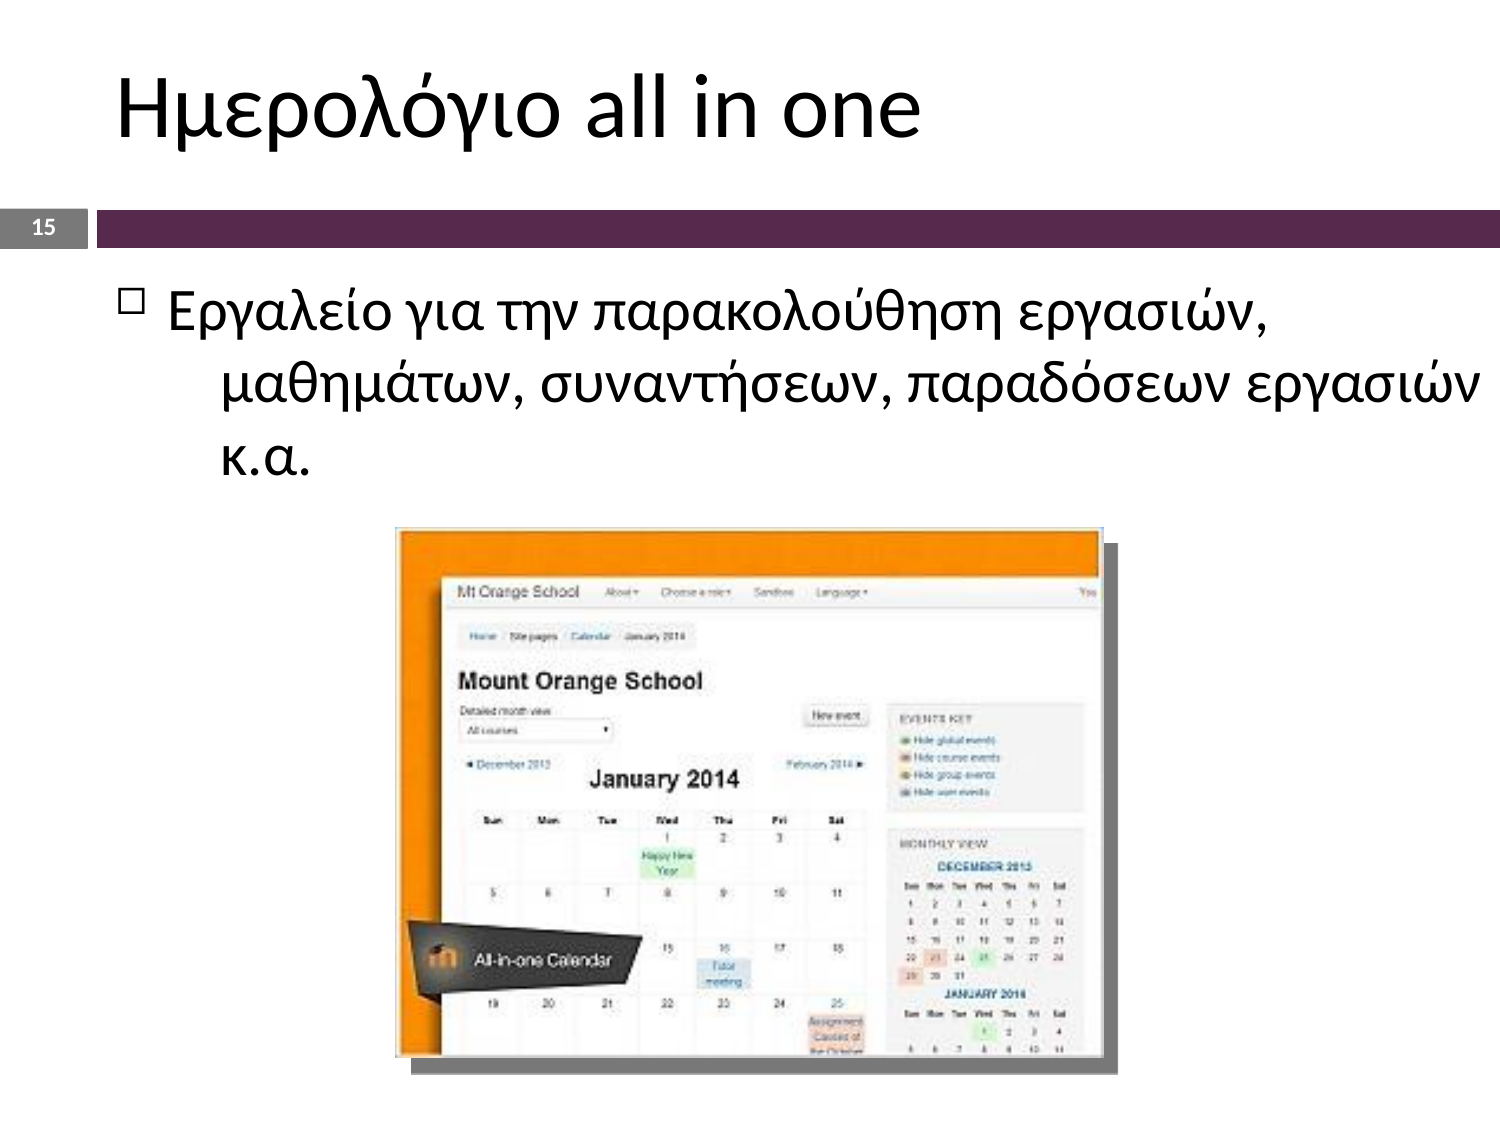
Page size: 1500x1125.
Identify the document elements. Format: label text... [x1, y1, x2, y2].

title Ημερολόγιο all in one [100, 19, 1438, 182]
text_box 15 [0, 208, 88, 249]
picture [395, 527, 1104, 1058]
list Εργαλείο για την παρακολούθηση εργασιών, μαθημάτων, συναντήσεων, παραδόσεων εργασιών κ.α. [100, 262, 1500, 1000]
